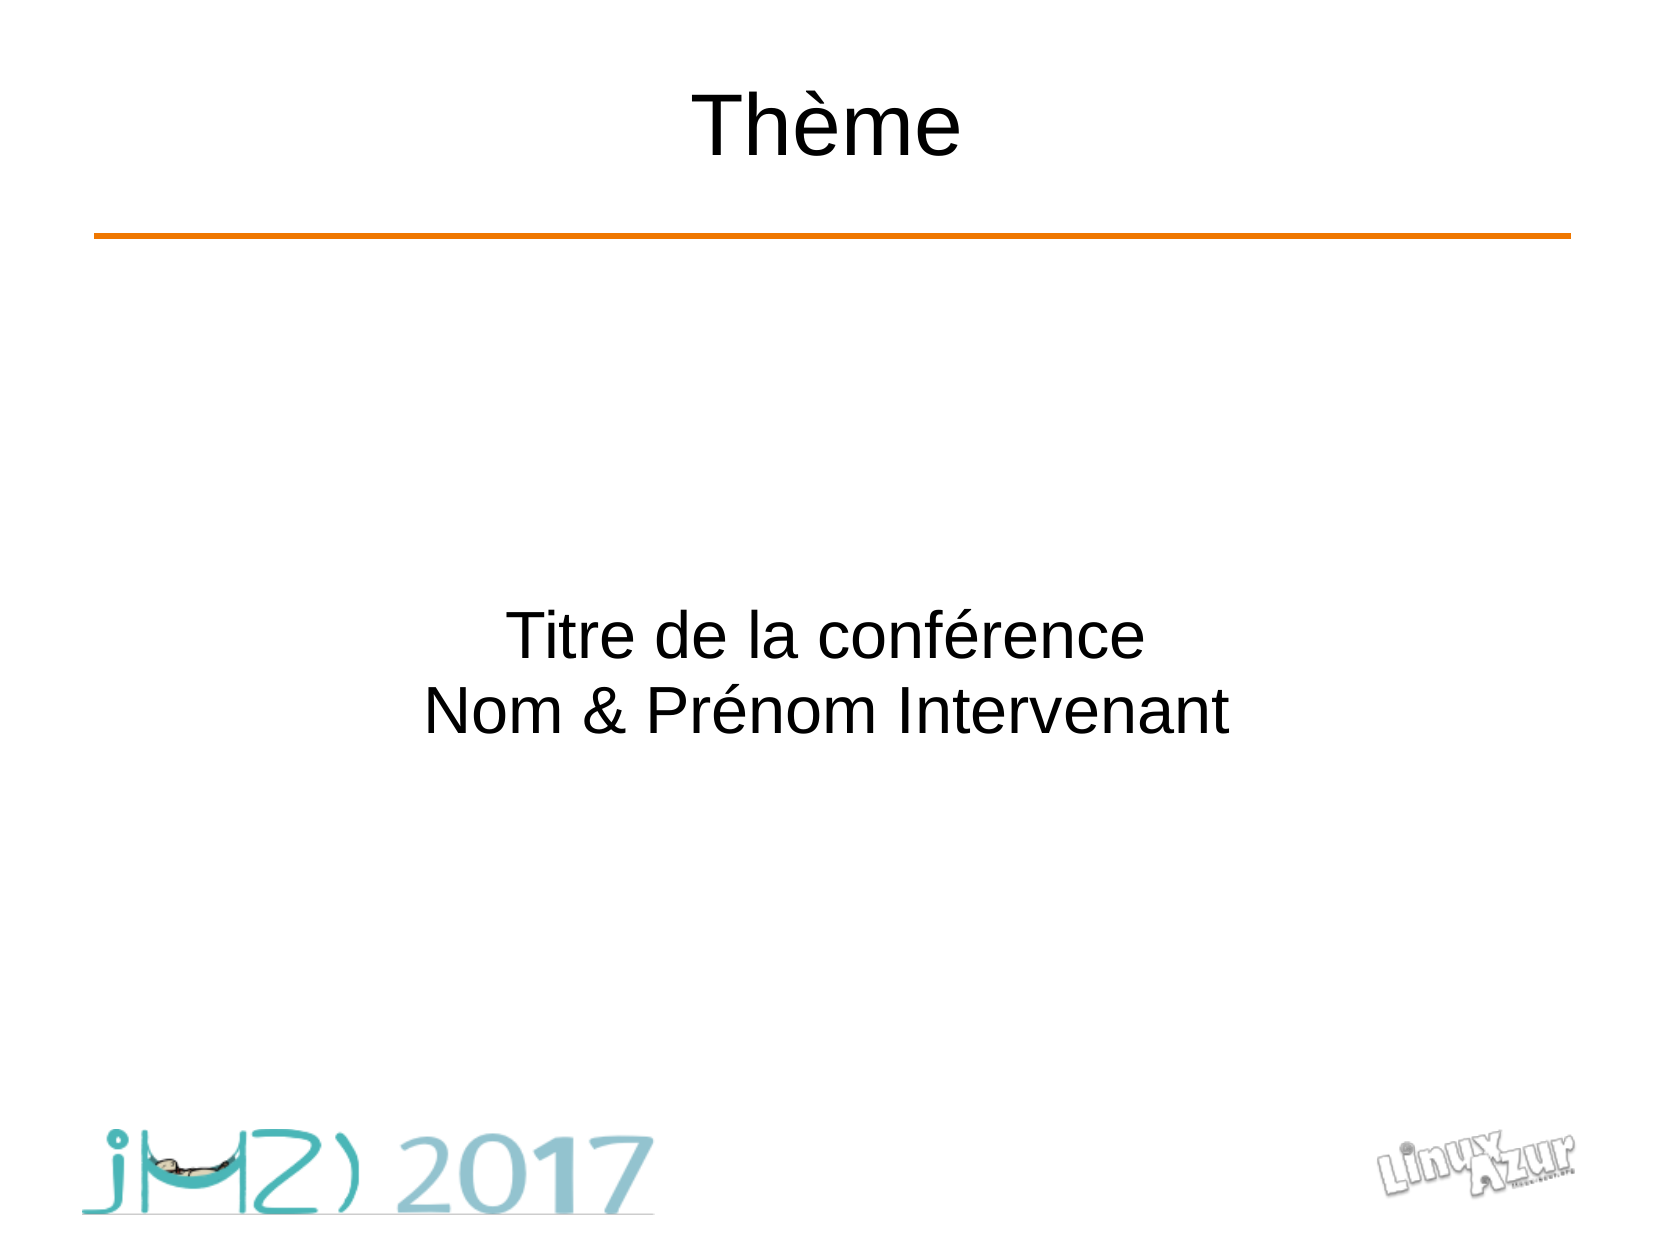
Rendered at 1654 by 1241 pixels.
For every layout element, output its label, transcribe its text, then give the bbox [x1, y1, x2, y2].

picture [82, 1129, 655, 1216]
title Thème [82, 49, 1571, 201]
picture [1346, 1115, 1600, 1211]
subtitle Titre de la conférence Nom & Prénom Intervenant [82, 283, 1571, 1063]
